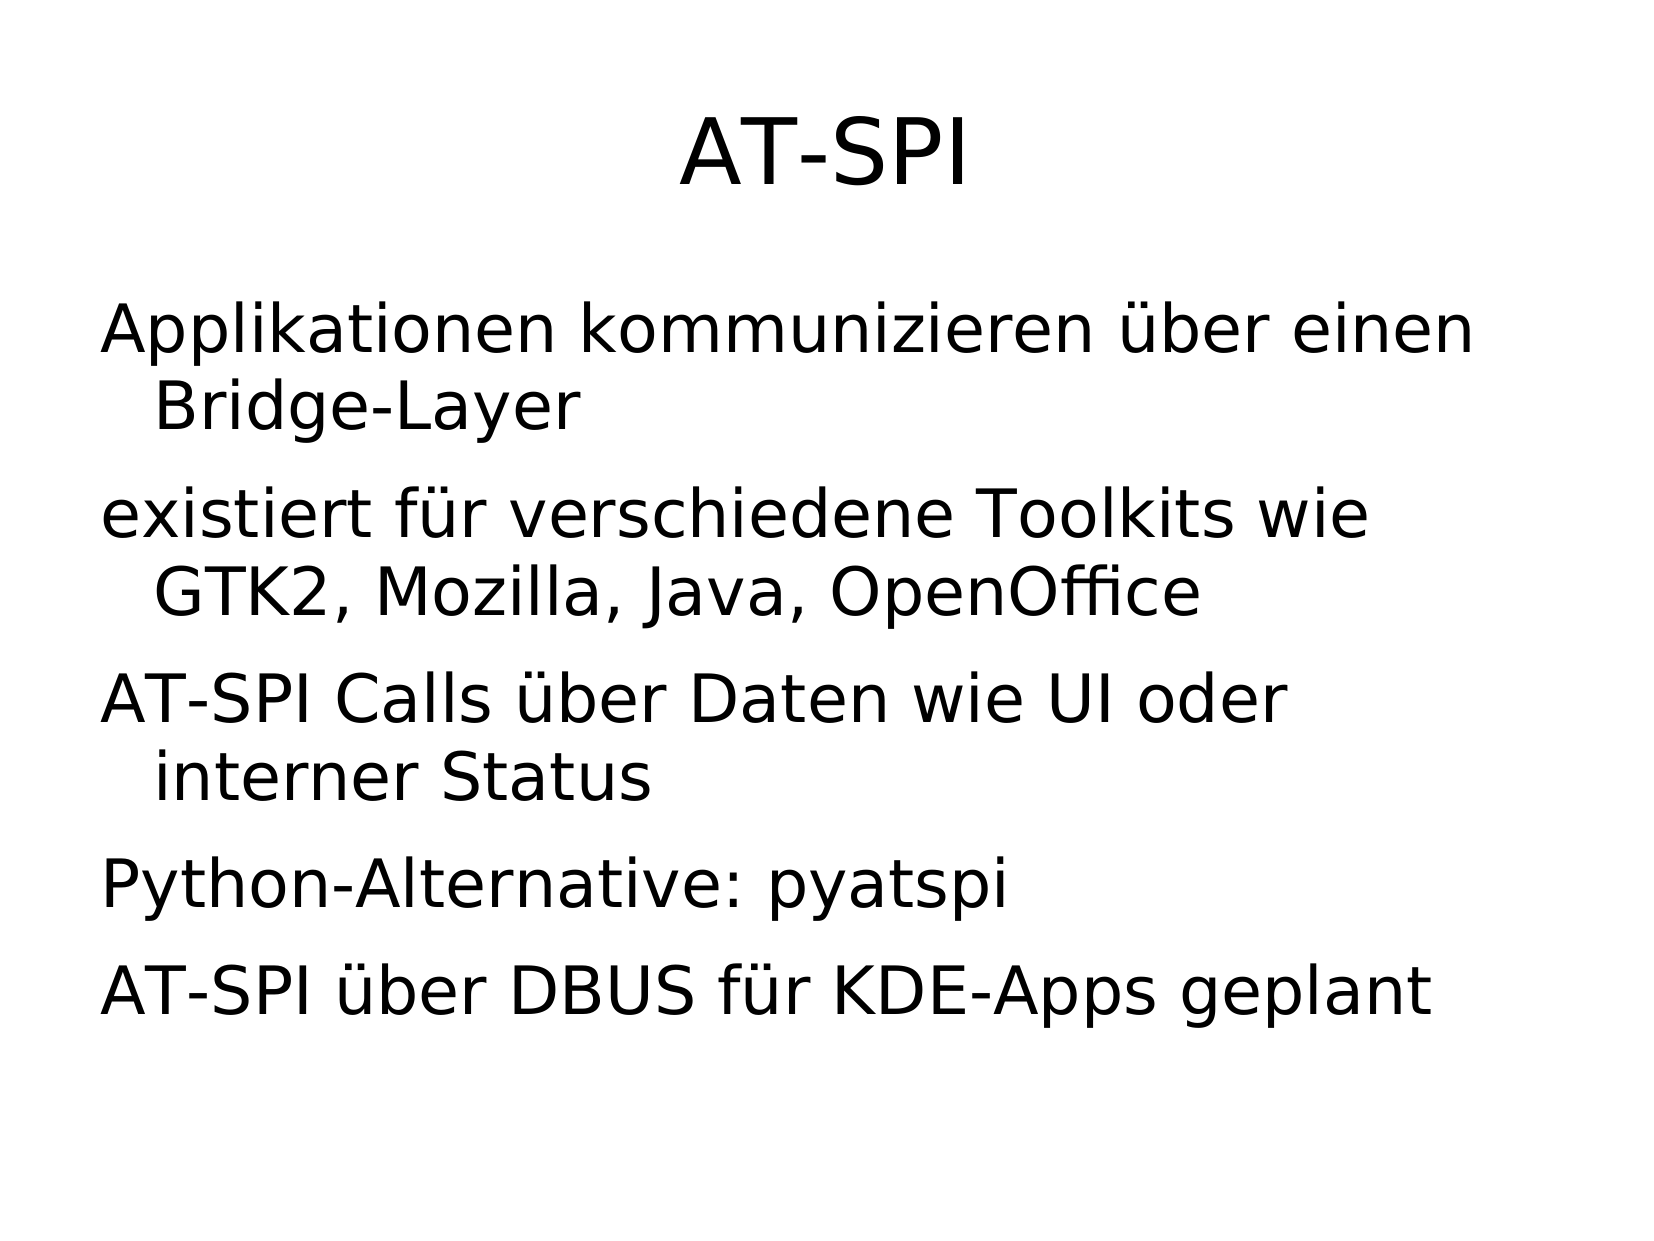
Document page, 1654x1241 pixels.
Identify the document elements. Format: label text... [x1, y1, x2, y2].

title AT-SPI [82, 49, 1571, 257]
list Applikationen kommunizieren über einen Bridge-Layer existiert für verschiedene Toolkits wie GTK2, Mozilla, Java, OpenOffice AT-SPI Calls über Daten wie UI oder interner Status Python-Alternative: pyatspi AT-SPI über DBUS für KDE-Apps geplant [82, 290, 1571, 1109]
